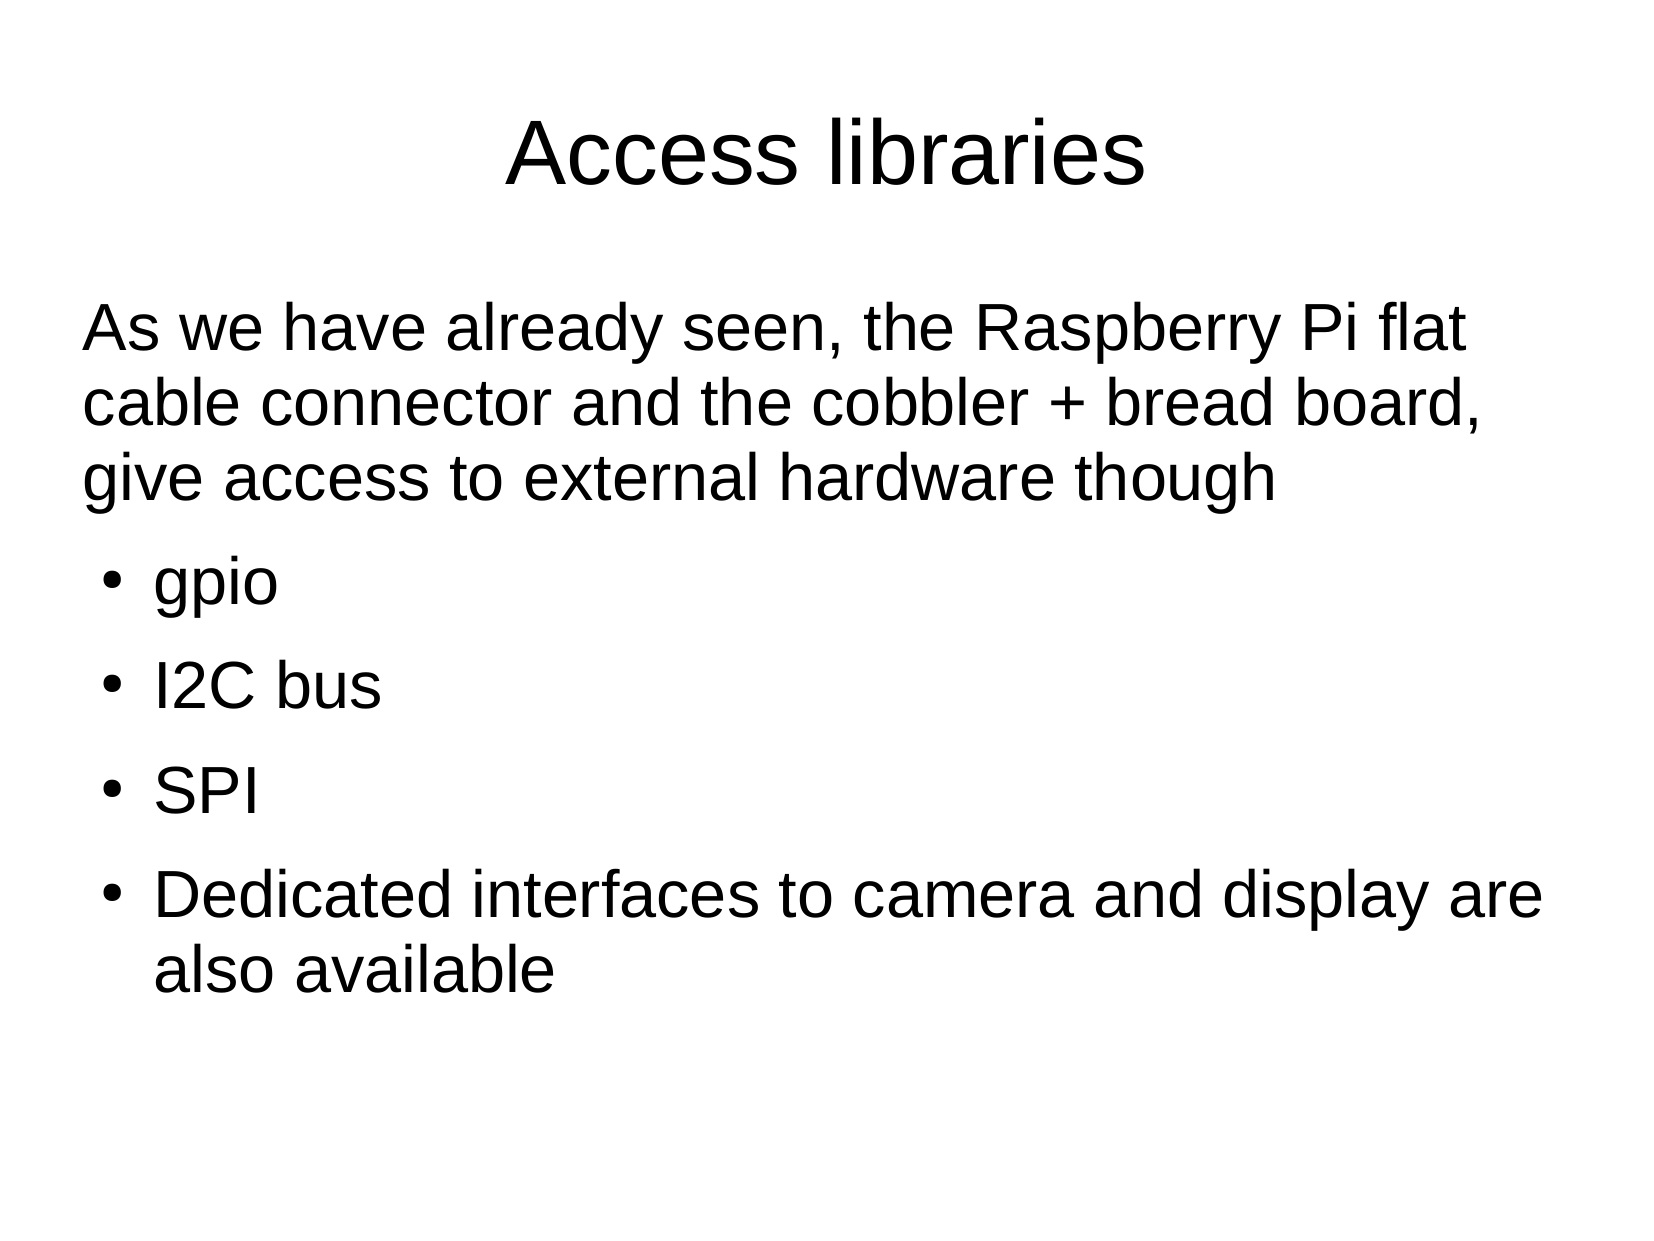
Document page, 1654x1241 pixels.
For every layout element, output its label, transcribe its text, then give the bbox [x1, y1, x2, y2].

title Access libraries [82, 49, 1571, 257]
list As we have already seen, the Raspberry Pi flat cable connector and the cobbler + bread board, give access to external hardware though gpio I2C bus SPI Dedicated interfaces to camera and display are also available [82, 290, 1571, 1010]
